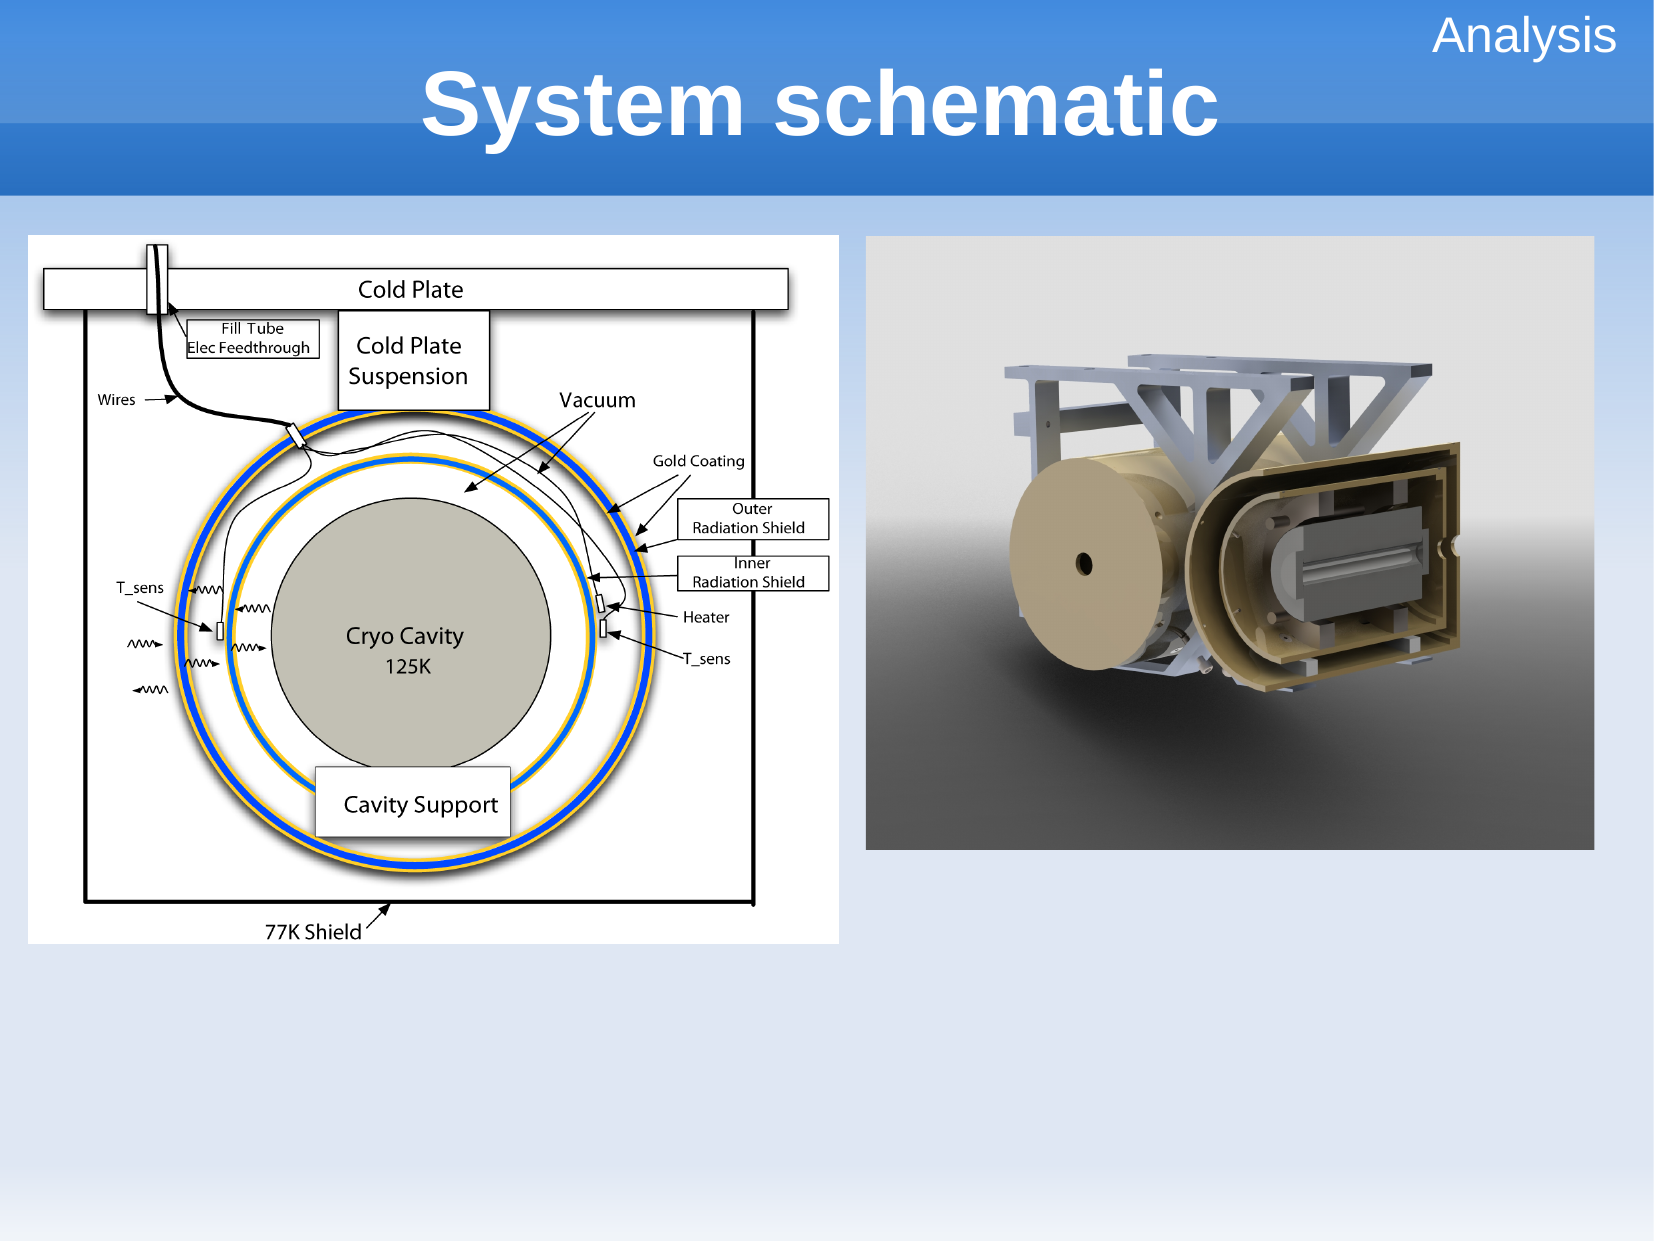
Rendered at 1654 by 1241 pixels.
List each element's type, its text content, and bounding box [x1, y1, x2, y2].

text_box Analysis [1417, 0, 1654, 71]
picture [0, 0, 1654, 1241]
title System schematic [76, 0, 1565, 208]
